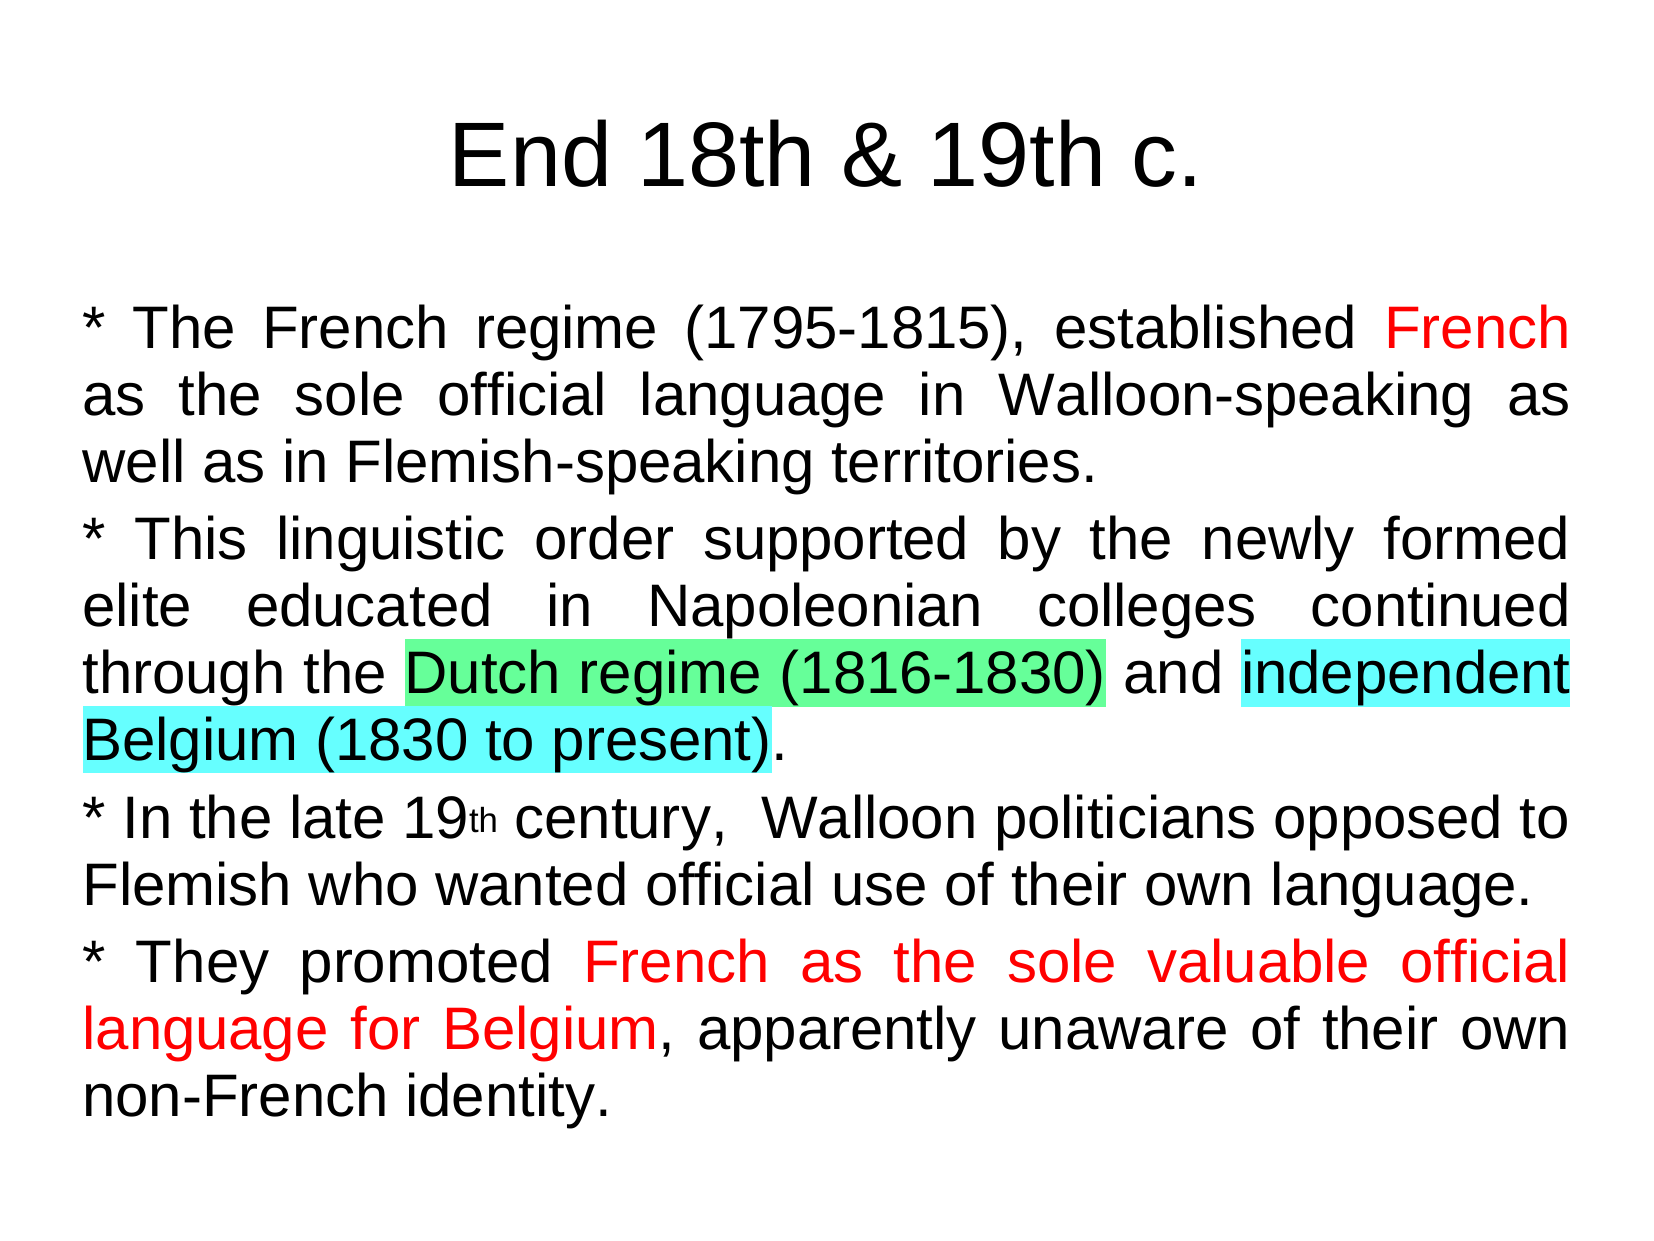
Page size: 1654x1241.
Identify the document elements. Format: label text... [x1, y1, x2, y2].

list * The French regime (1795-1815), established French as the sole official language in Walloon-speaking as well as in Flemish-speaking territories. * This linguistic order supported by the newly formed elite educated in Napoleonian colleges continued through the Dutch regime (1816-1830) and independent Belgium (1830 to present). * In the late 19th century, Walloon politicians opposed to Flemish who wanted official use of their own language. * They promoted French as the sole valuable official language for Belgium, apparently unaware of their own non-French identity. [82, 290, 1571, 1158]
title End 18th & 19th c. [82, 49, 1571, 257]
